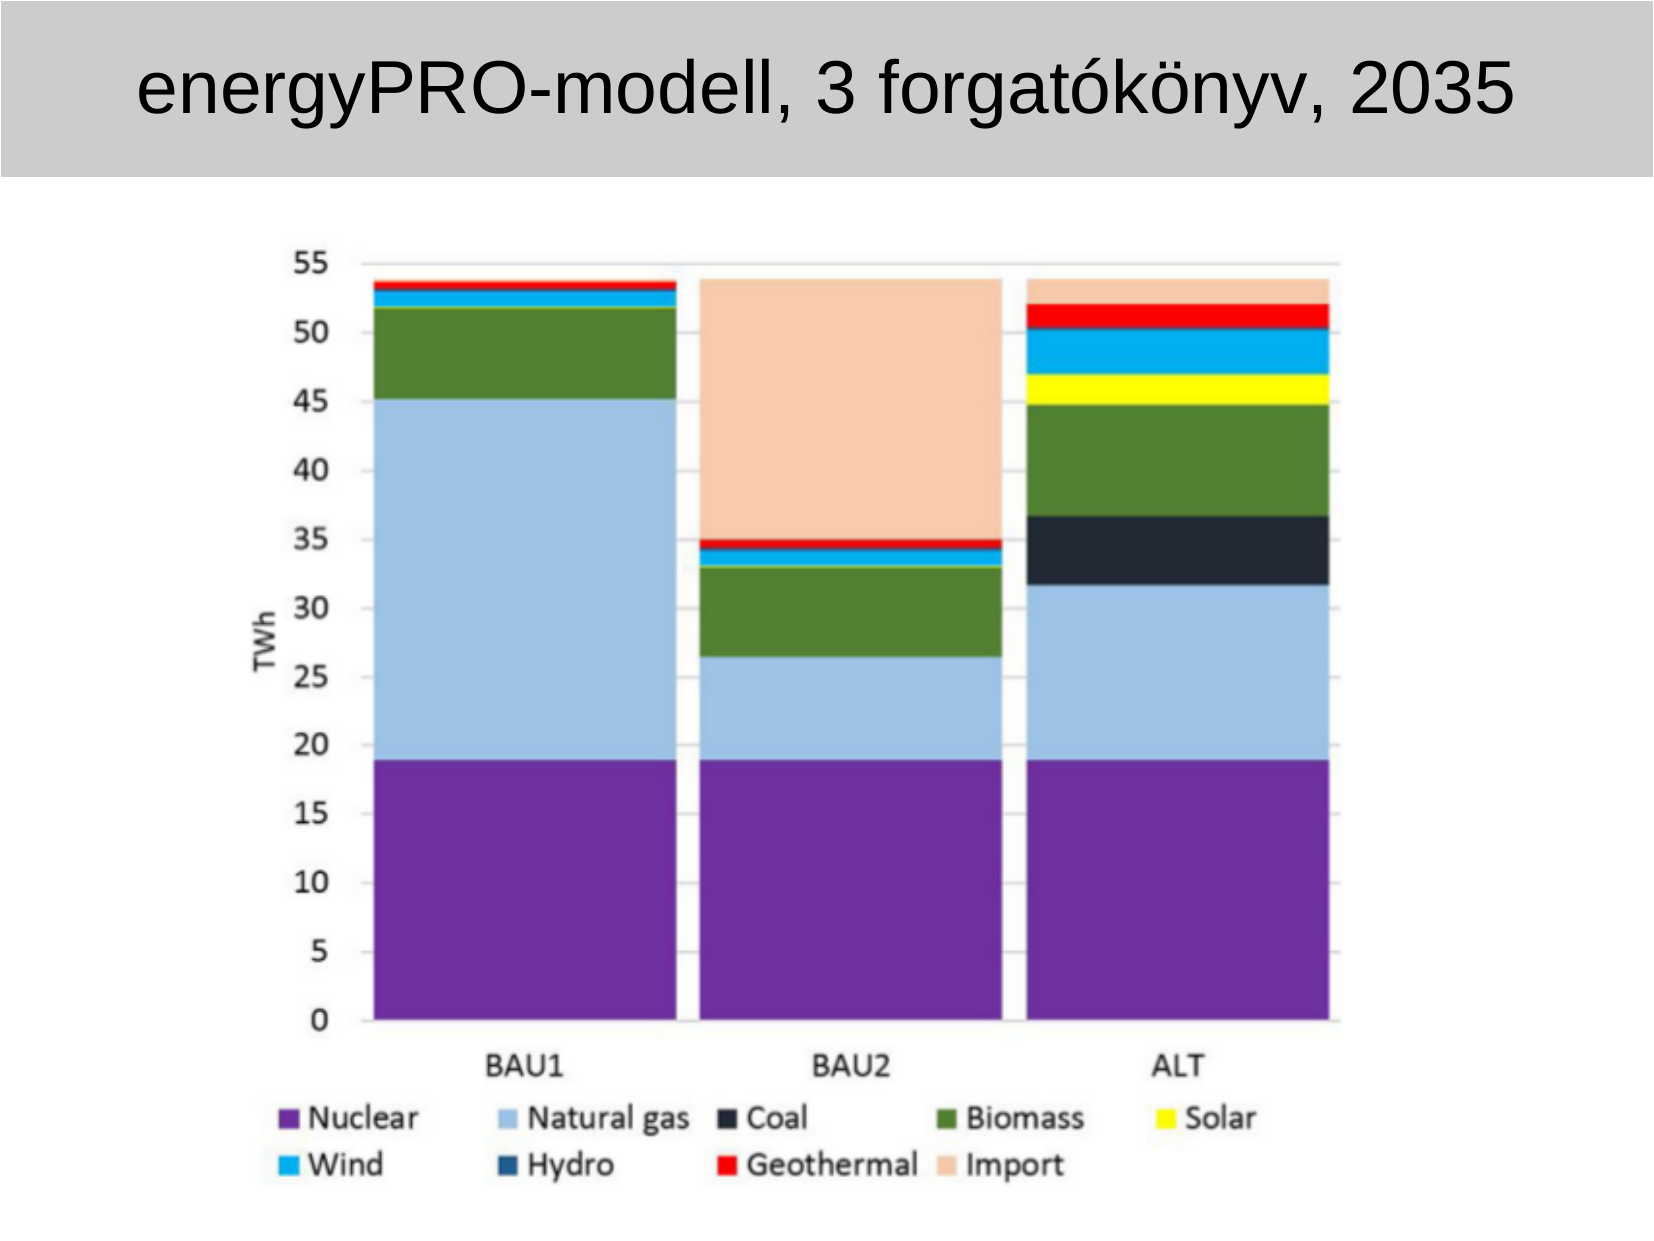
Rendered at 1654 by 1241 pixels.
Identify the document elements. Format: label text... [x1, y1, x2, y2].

picture [212, 206, 1371, 1206]
text_box energyPRO-modell, 3 forgatókönyv, 2035 [0, 0, 1654, 178]
